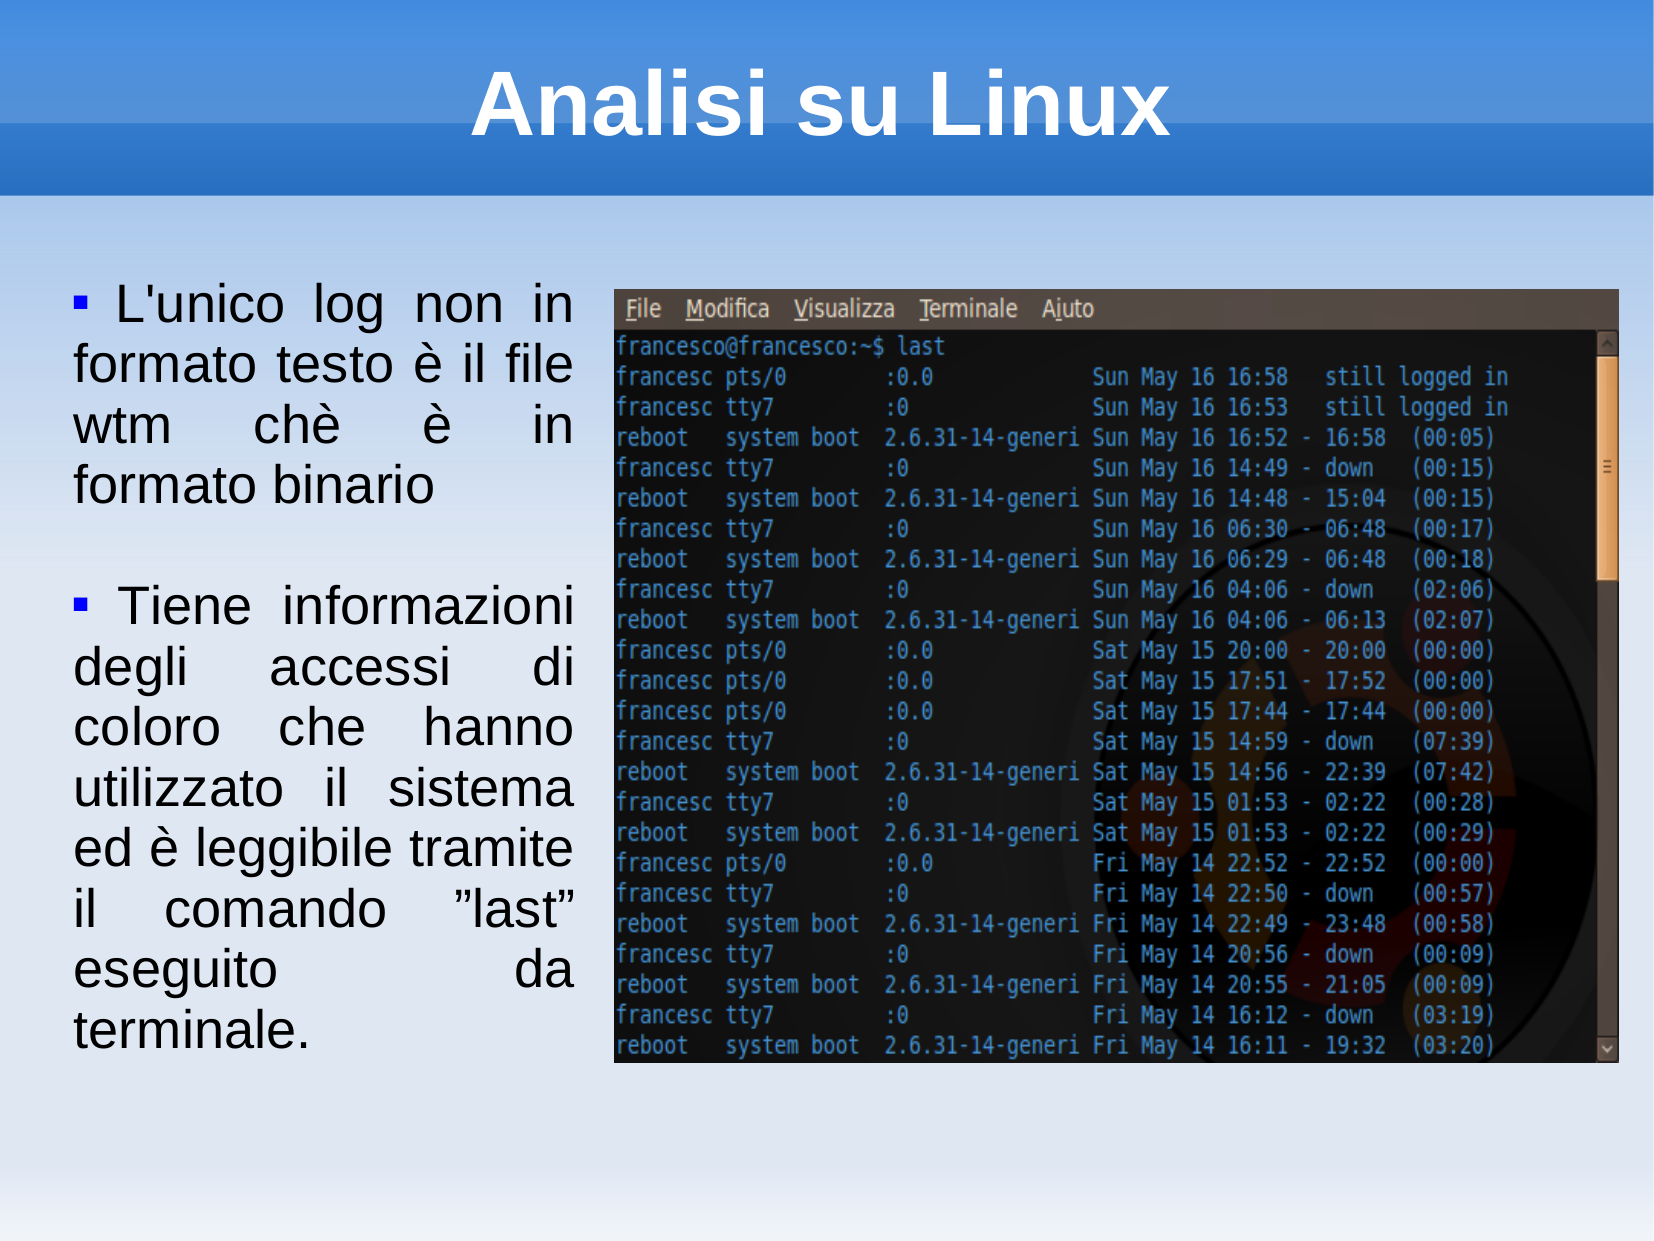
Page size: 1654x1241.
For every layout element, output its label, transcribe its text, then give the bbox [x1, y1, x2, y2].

title Analisi su Linux [76, 0, 1565, 208]
picture [0, 0, 1654, 1241]
text_box L'unico log non in formato testo è il file wtm chè è in formato binario Tiene informazioni degli accessi di coloro che hanno utilizzato il sistema ed è leggibile tramite il comando ”last” eseguito da terminale. [59, 265, 591, 1068]
text_box [82, 297, 1571, 1102]
